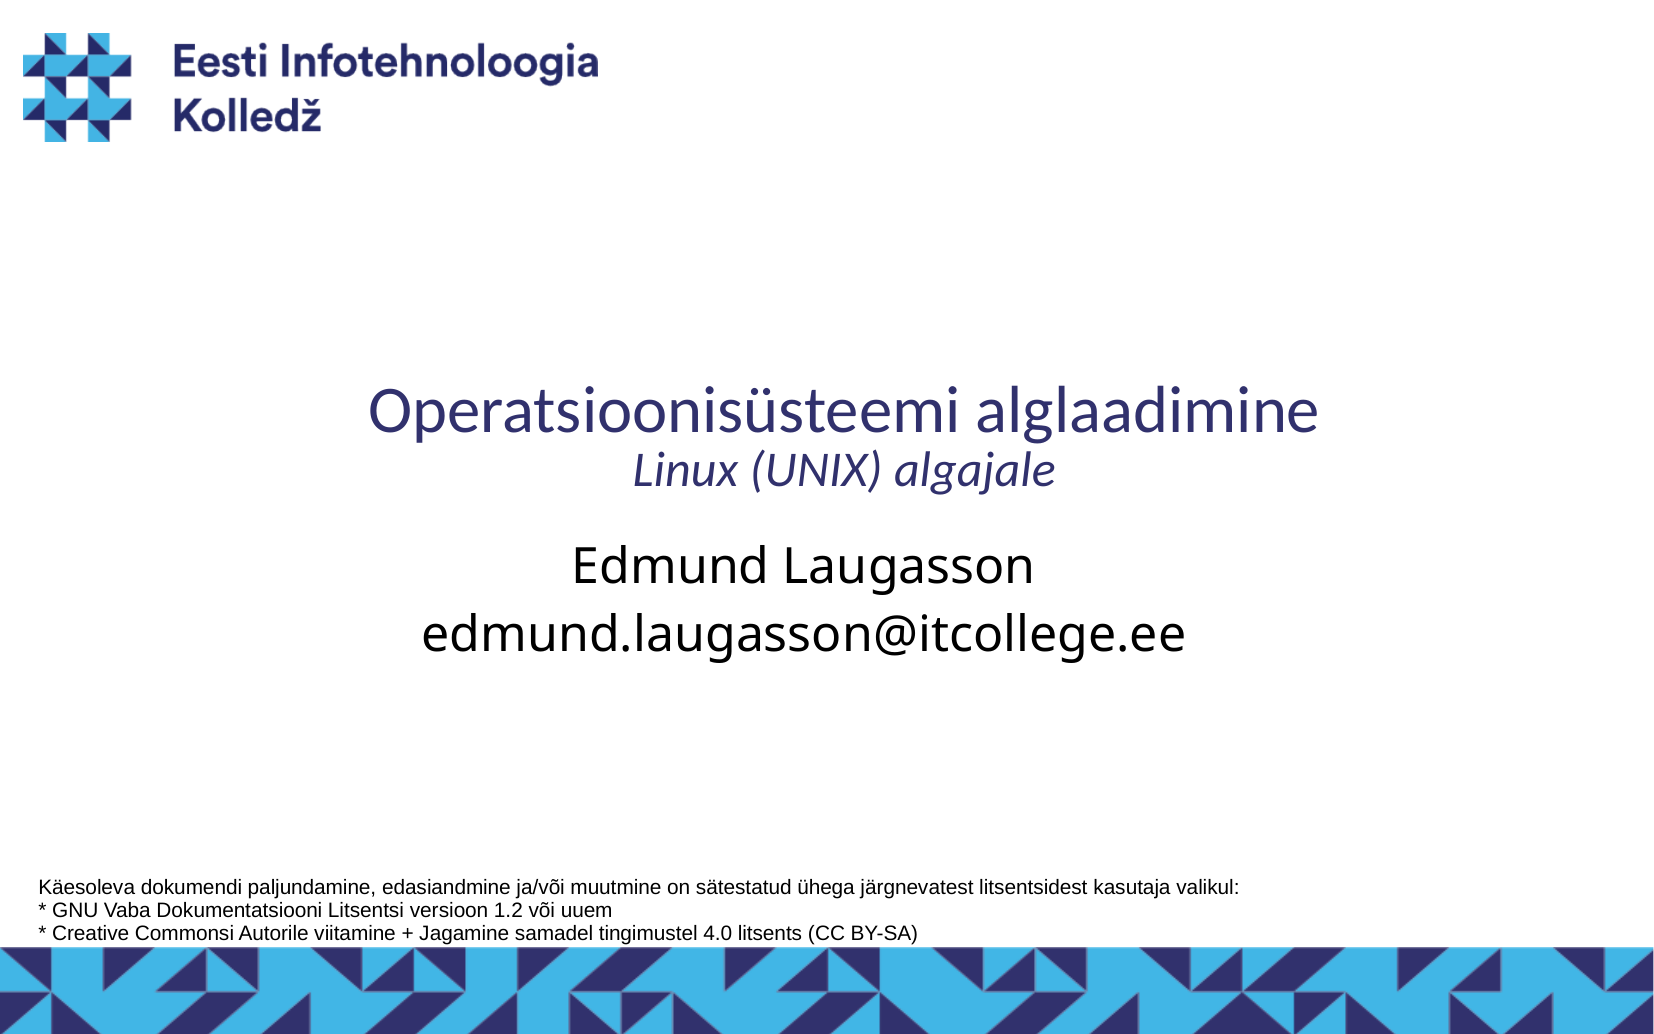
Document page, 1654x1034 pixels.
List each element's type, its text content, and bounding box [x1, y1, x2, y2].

subtitle Edmund Laugasson edmund.laugasson@itcollege.ee [236, 532, 1372, 665]
title Operatsioonisüsteemi alglaadimine Linux (UNIX) algajale [82, 346, 1607, 535]
picture [23, 33, 598, 142]
text_box Käesoleva dokumendi paljundamine, edasiandmine ja/või muutmine on sätestatud ühega järgnevatest litsentsidest kasutaja valikul: * GNU Vaba Dokumentatsiooni Litsentsi versioon 1.2 või uuem * Creative Commonsi Autorile viitamine + Jagamine samadel tingimustel 4.0 litsents (CC BY-SA) [23, 868, 1530, 953]
